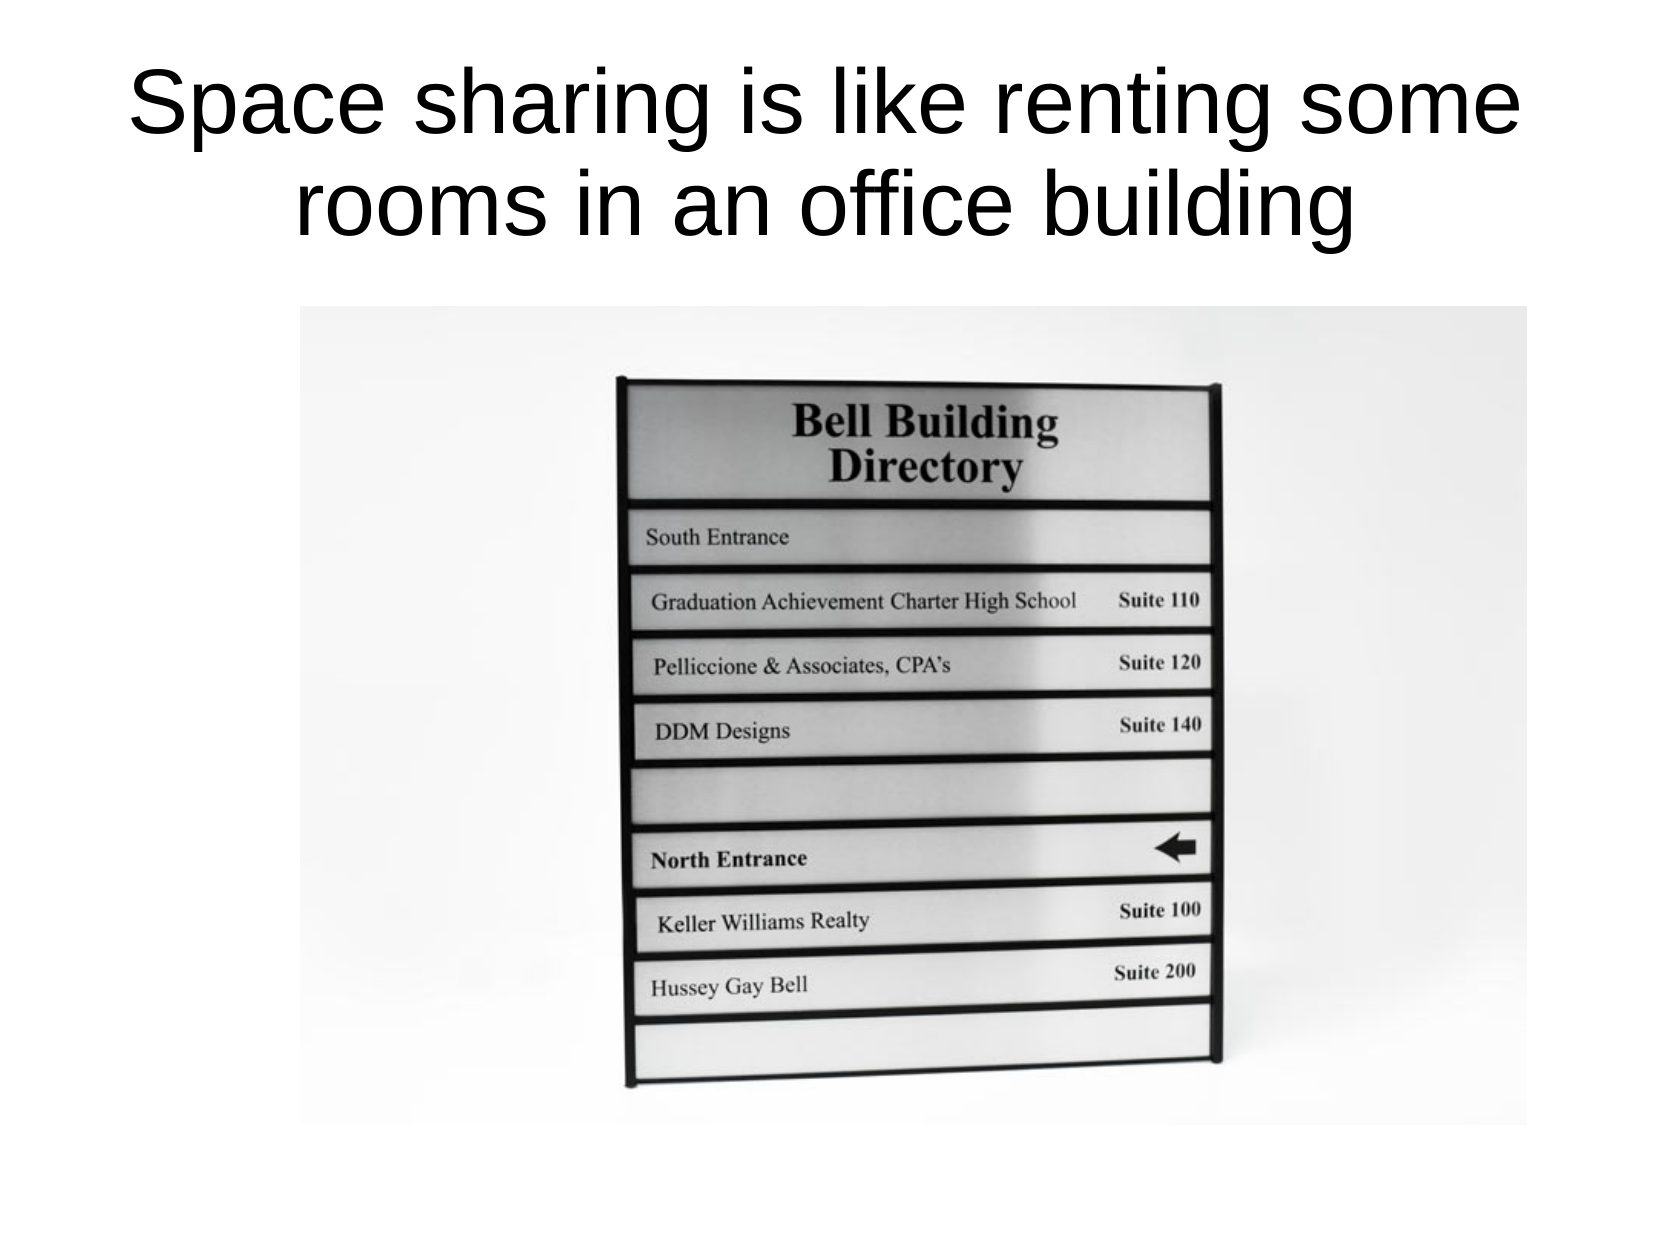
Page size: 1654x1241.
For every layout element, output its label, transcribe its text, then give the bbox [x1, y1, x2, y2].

picture [300, 306, 1527, 1126]
title Space sharing is like renting some rooms in an office building [82, 49, 1571, 257]
